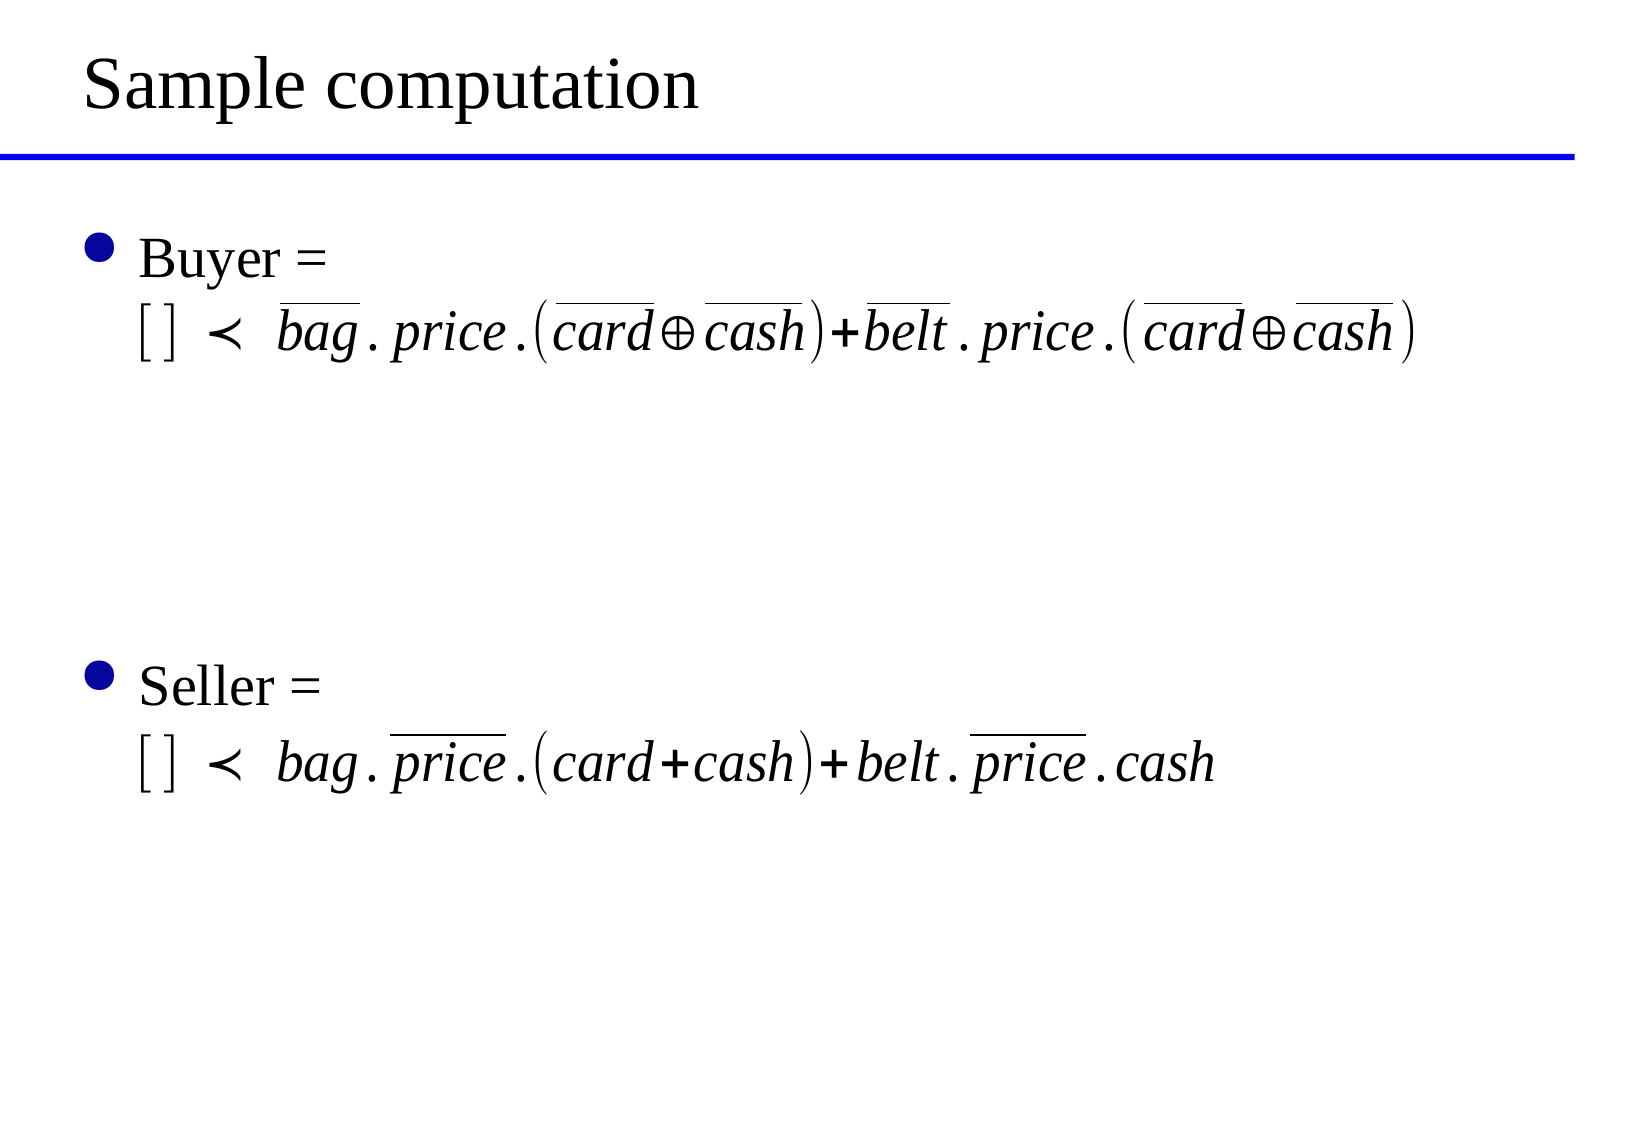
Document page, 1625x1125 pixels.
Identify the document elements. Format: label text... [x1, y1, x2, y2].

chart [124, 726, 1230, 798]
text_box Sample computation [67, 27, 1544, 131]
text_box Buyer = Seller = [67, 198, 1583, 1061]
chart [124, 295, 1431, 367]
